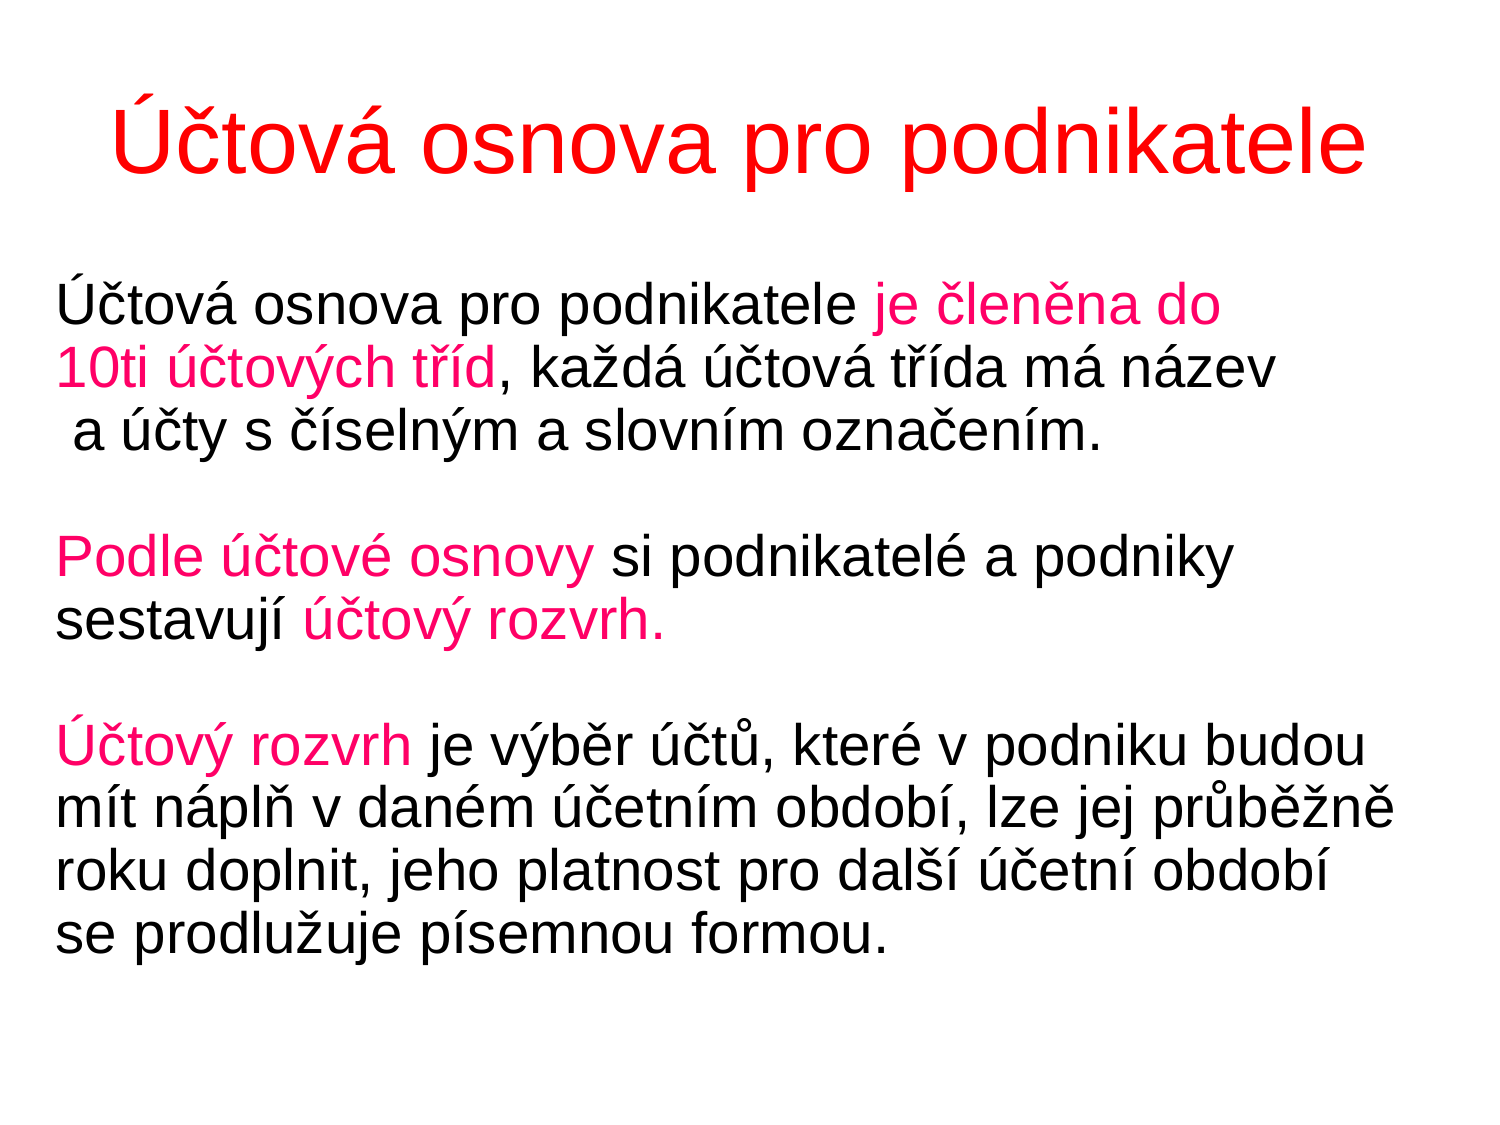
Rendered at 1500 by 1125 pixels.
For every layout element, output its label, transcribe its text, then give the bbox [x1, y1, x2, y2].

title Účtová osnova pro podnikatele [64, 42, 1415, 231]
text_box Účtová osnova pro podnikatele je členěna do 10ti účtových tříd, každá účtová třída má název a účty s číselným a slovním označením. Podle účtové osnovy si podnikatelé a podniky sestavují účtový rozvrh. Účtový rozvrh je výběr účtů, které v podniku budou mít náplň v daném účetním období, lze jej průběžně roku doplnit, jeho platnost pro další účetní období se prodlužuje písemnou formou. [41, 196, 1459, 975]
